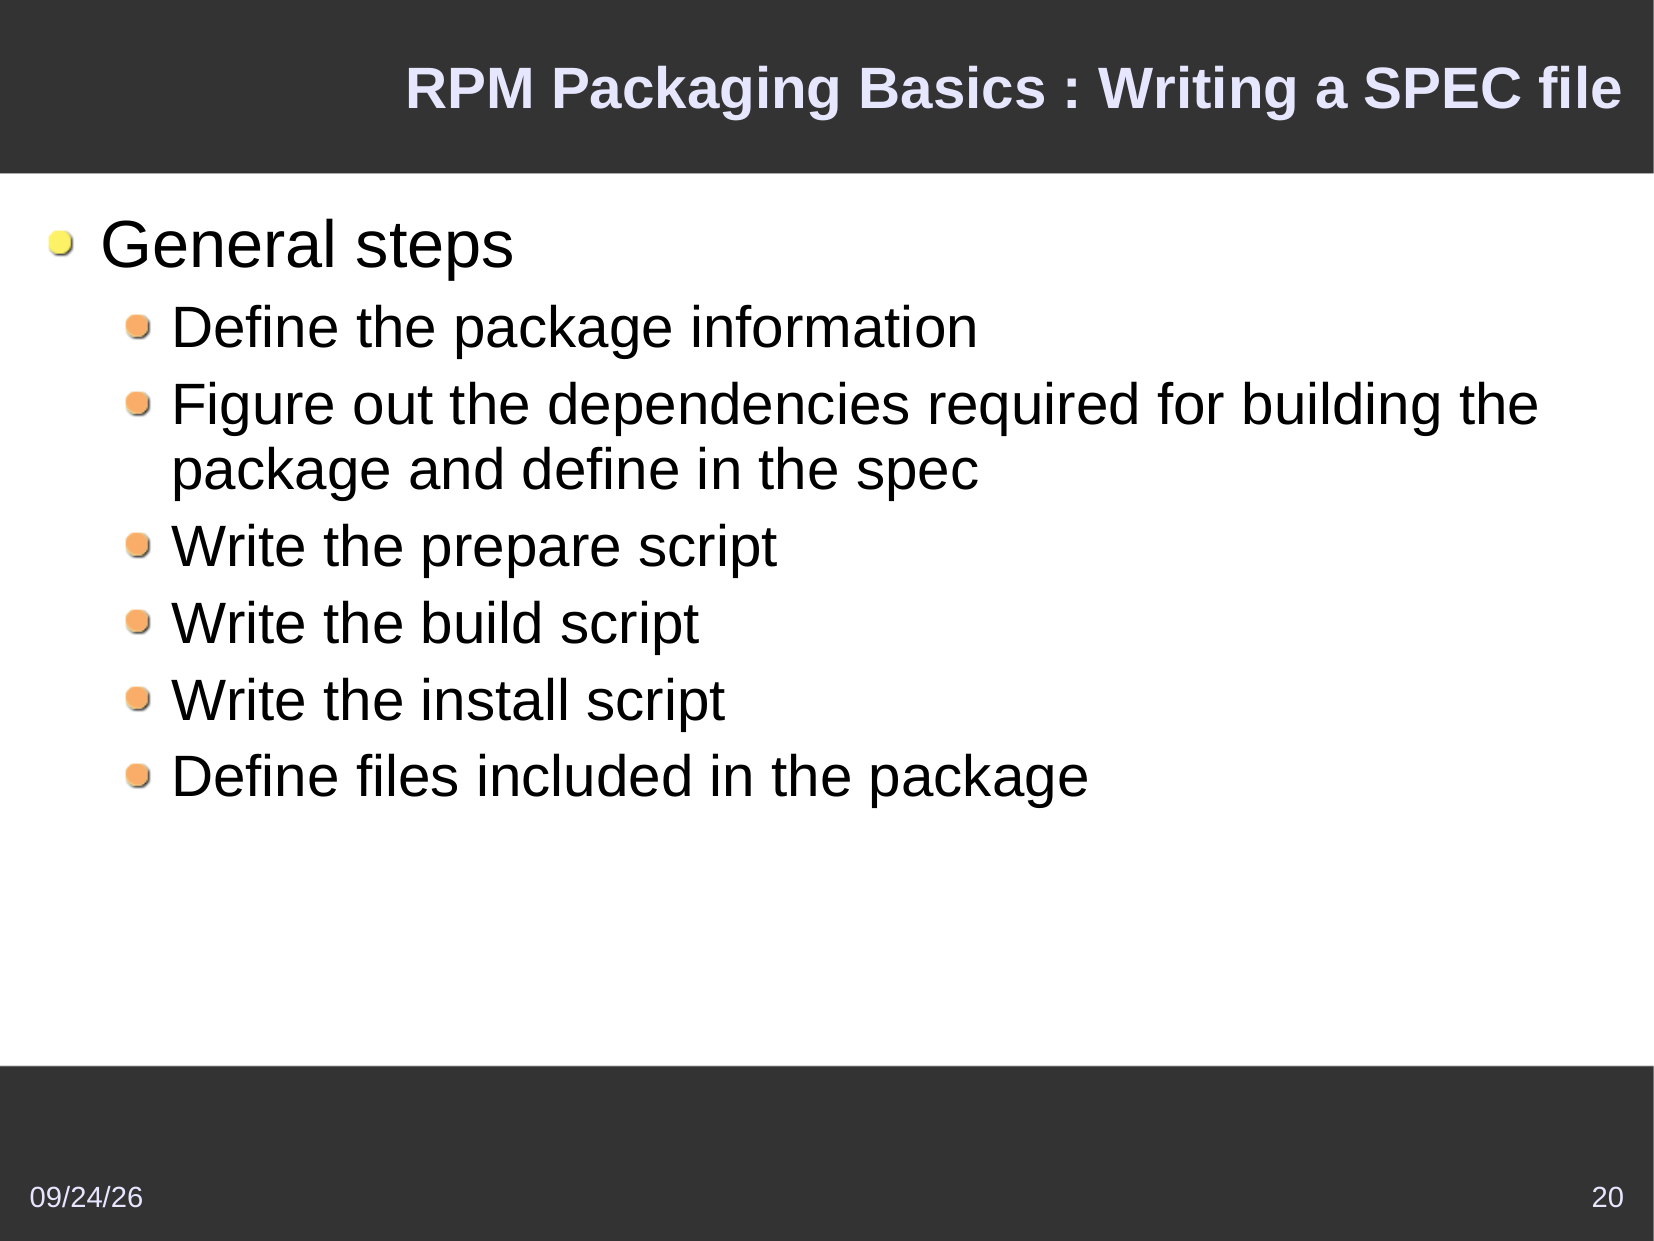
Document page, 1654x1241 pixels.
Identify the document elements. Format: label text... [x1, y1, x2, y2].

title RPM Packaging Basics : Writing a SPEC file [29, 36, 1625, 141]
picture [0, 0, 1654, 1241]
list General steps Define the package information Figure out the dependencies required for building the package and define in the spec Write the prepare script Write the build script Write the install script Define files included in the package [29, 206, 1625, 1019]
